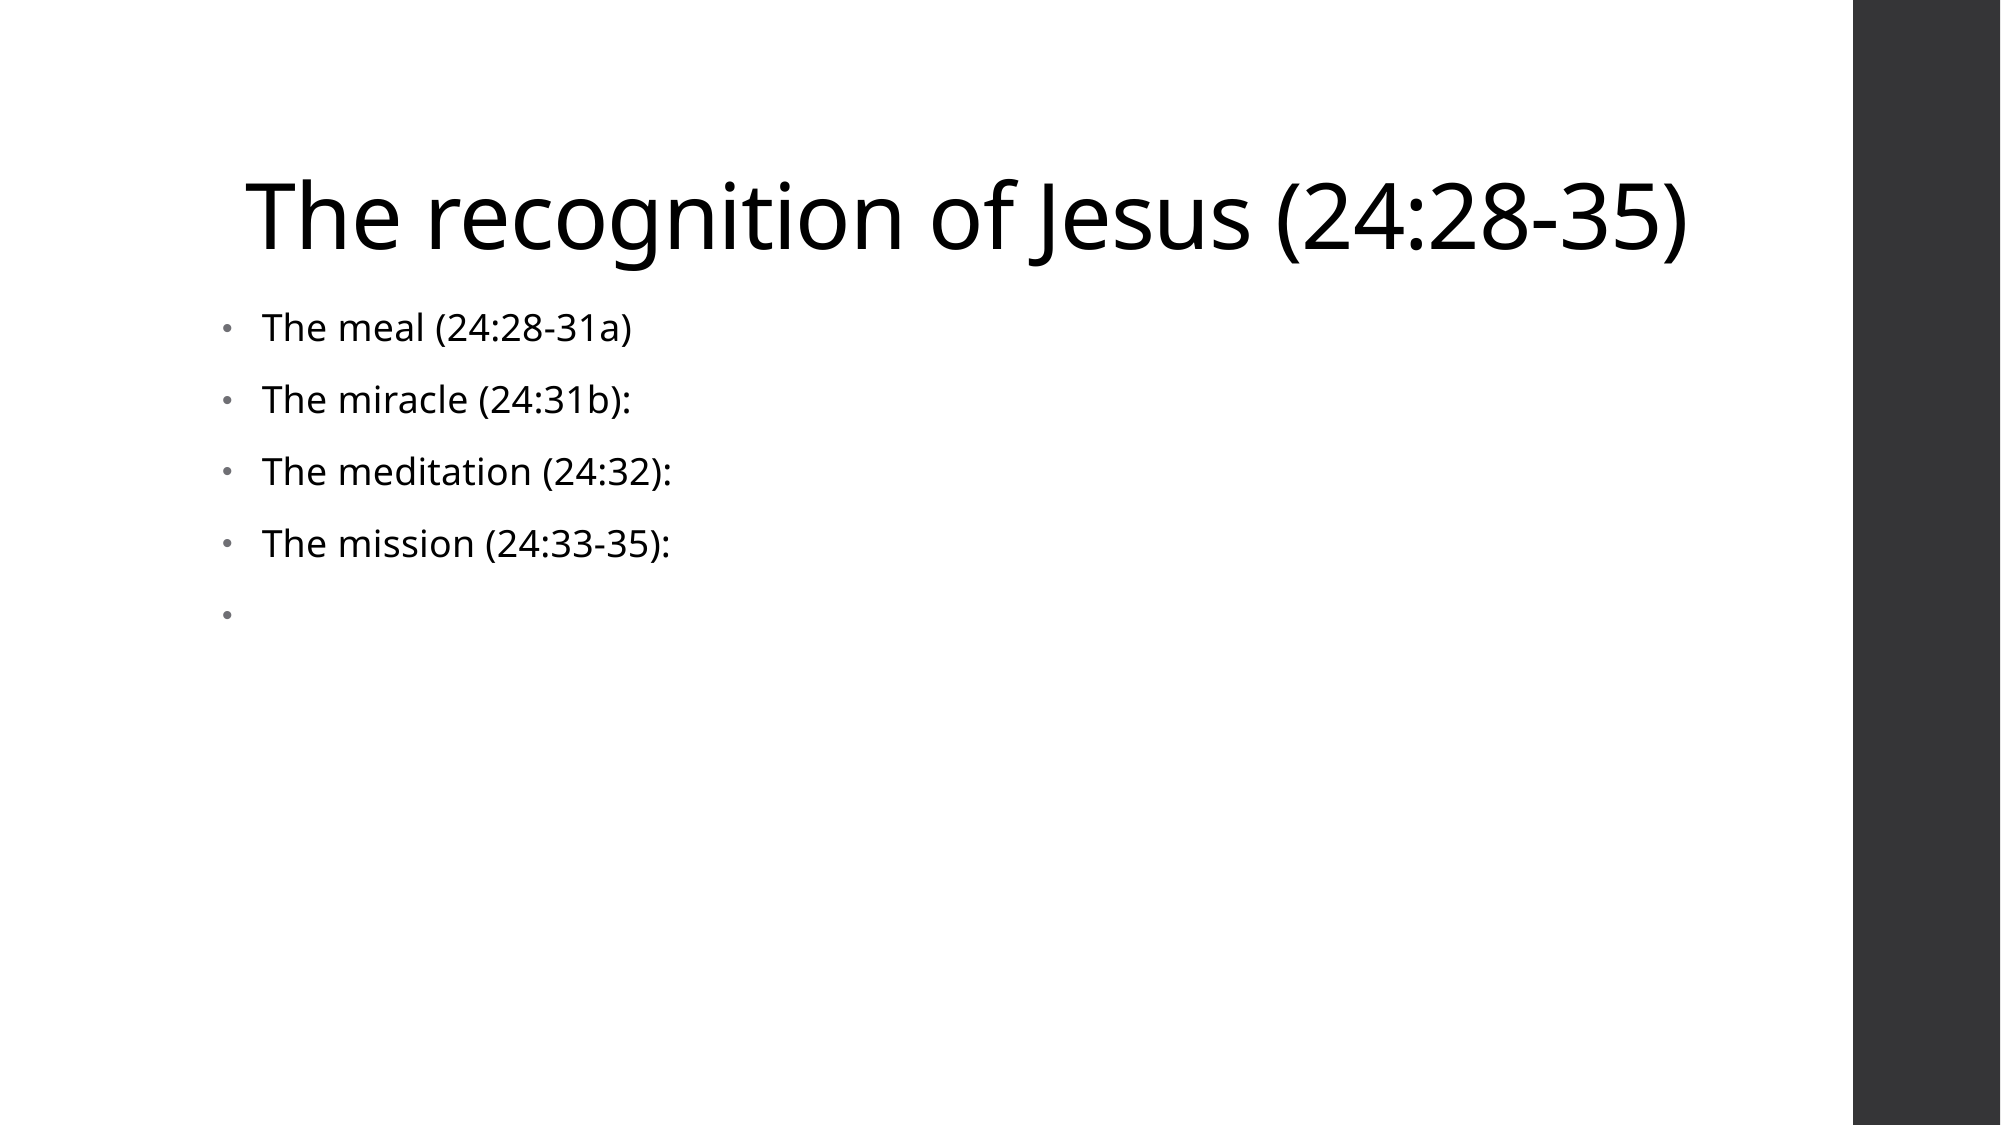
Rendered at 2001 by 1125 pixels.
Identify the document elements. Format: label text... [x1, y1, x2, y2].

title The recognition of Jesus (24:28-35) [206, 60, 1797, 278]
list The meal (24:28-31a) The miracle (24:31b): The meditation (24:32): The mission (24:33-35): [206, 299, 1617, 1014]
